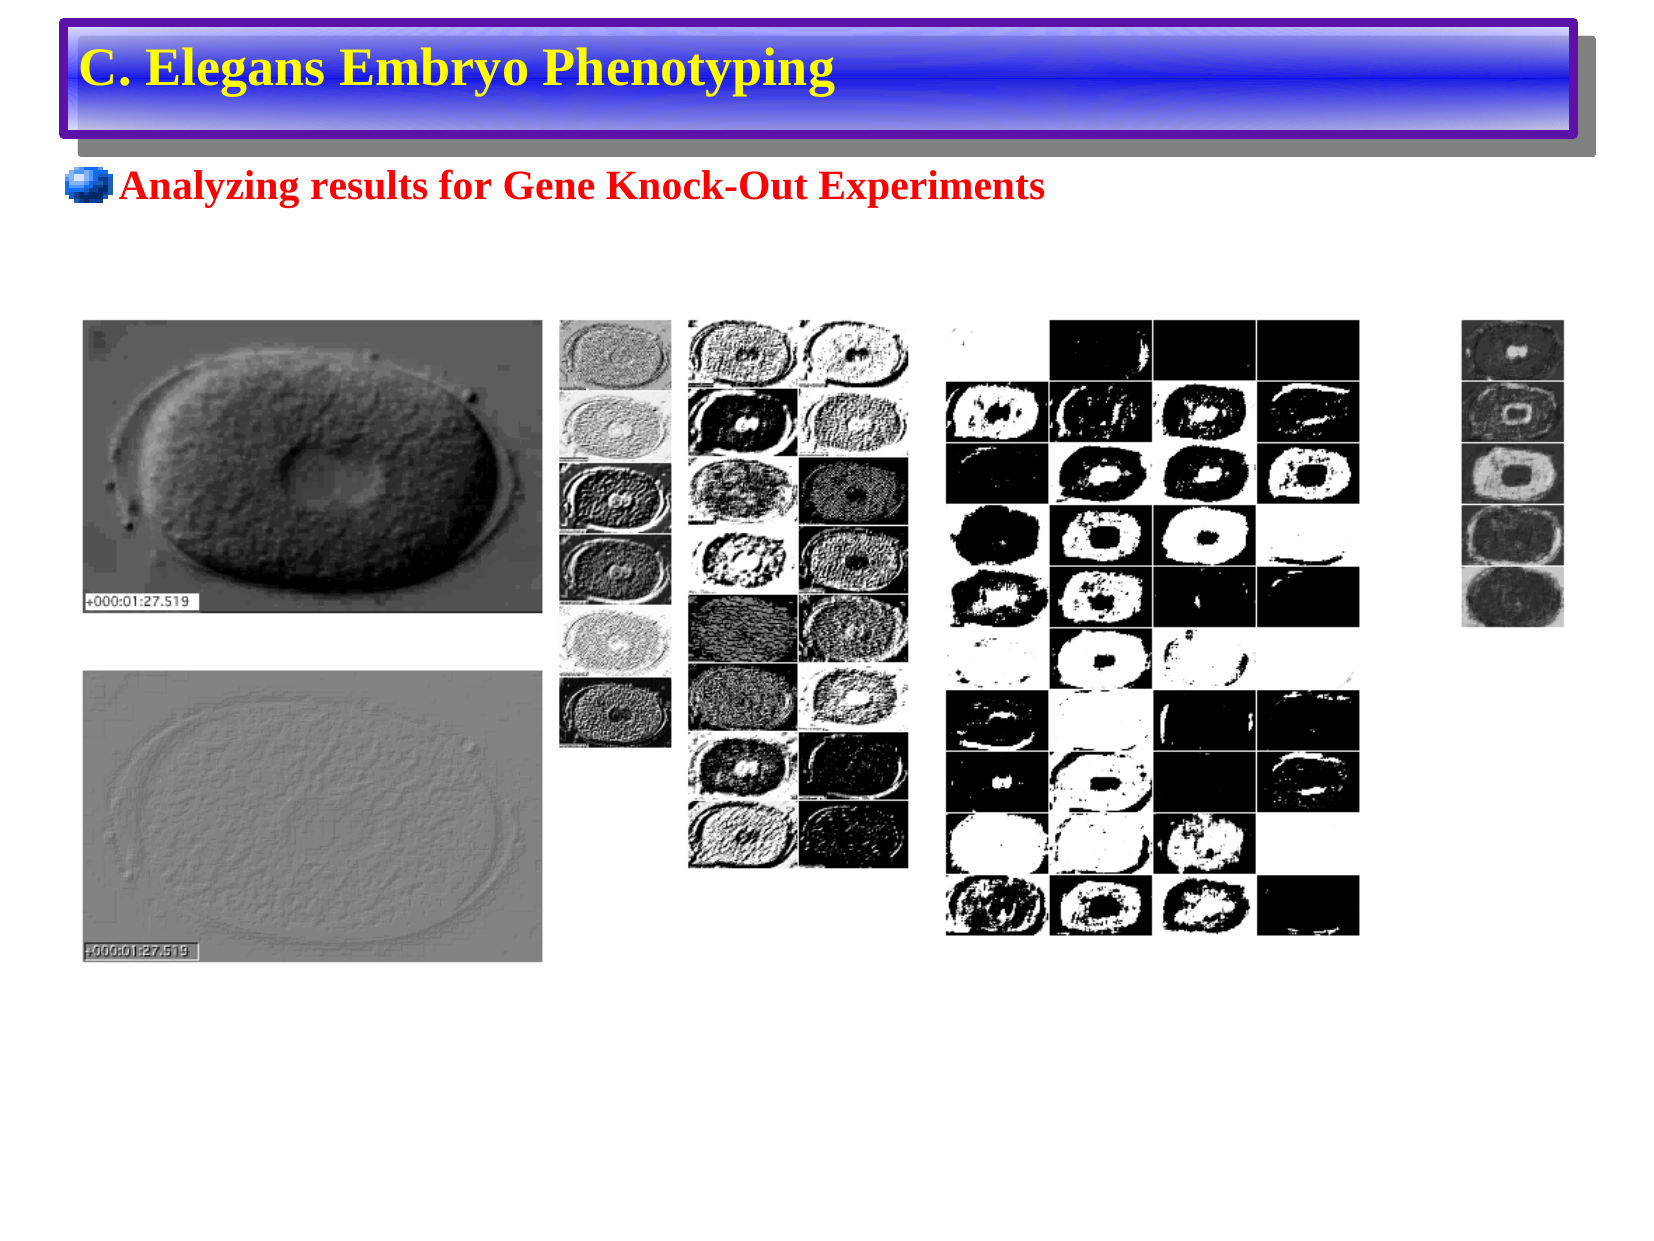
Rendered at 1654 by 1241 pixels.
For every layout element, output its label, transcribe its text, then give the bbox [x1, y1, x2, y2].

text_box Analyzing results for Gene Knock-Out Experiments [65, 161, 1428, 269]
text_box C. Elegans Embryo Phenotyping [63, 22, 1574, 135]
picture [69, 267, 1595, 1017]
